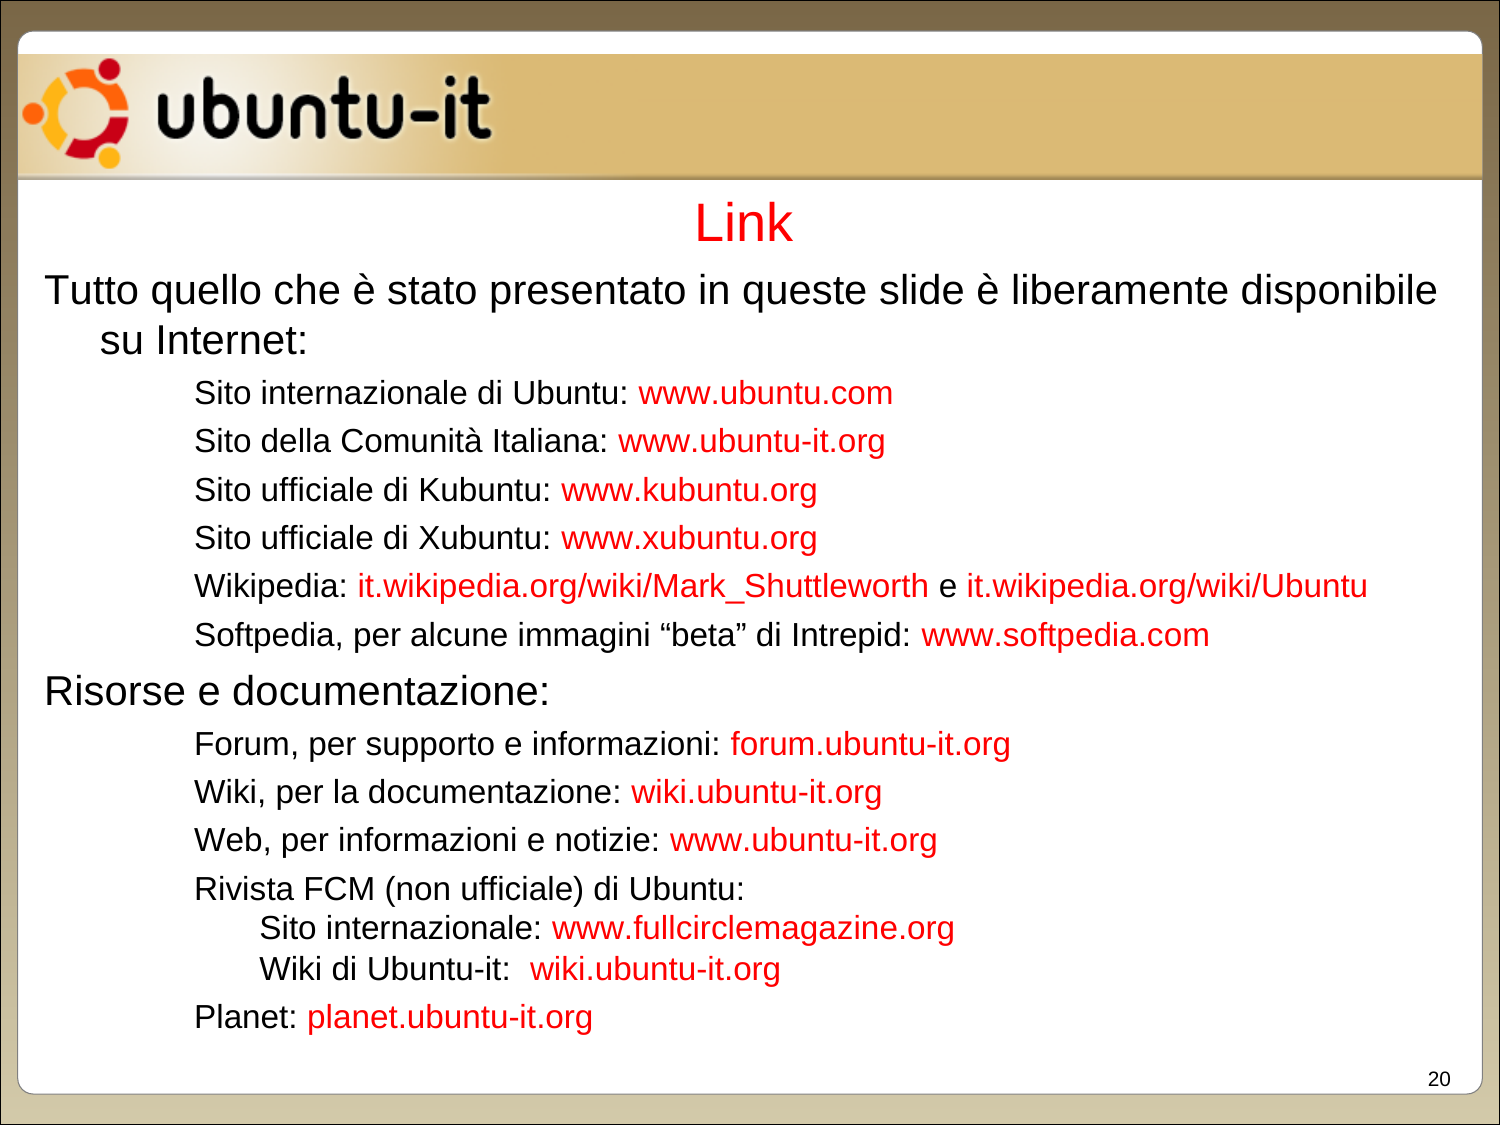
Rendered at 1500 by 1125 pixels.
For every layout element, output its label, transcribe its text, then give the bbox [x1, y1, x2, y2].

list Tutto quello che è stato presentato in queste slide è liberamente disponibile su Internet: Sito internazionale di Ubuntu: www.ubuntu.com Sito della Comunità Italiana: www.ubuntu-it.org Sito ufficiale di Kubuntu: www.kubuntu.org Sito ufficiale di Xubuntu: www.xubuntu.org Wikipedia: it.wikipedia.org/wiki/Mark_Shuttleworth e it.wikipedia.org/wiki/Ubuntu Softpedia, per alcune immagini “beta” di Intrepid: www.softpedia.com Risorse e documentazione: Forum, per supporto e informazioni: forum.ubuntu-it.org Wiki, per la documentazione: wiki.ubuntu-it.org Web, per informazioni e notizie: www.ubuntu-it.org Rivista FCM (non ufficiale) di Ubuntu: Sito internazionale: www.fullcirclemagazine.org Wiki di Ubuntu-it: wiki.ubuntu-it.org Planet: planet.ubuntu-it.org [29, 255, 1471, 1093]
title Link [17, 178, 1471, 262]
picture [18, 54, 1483, 180]
